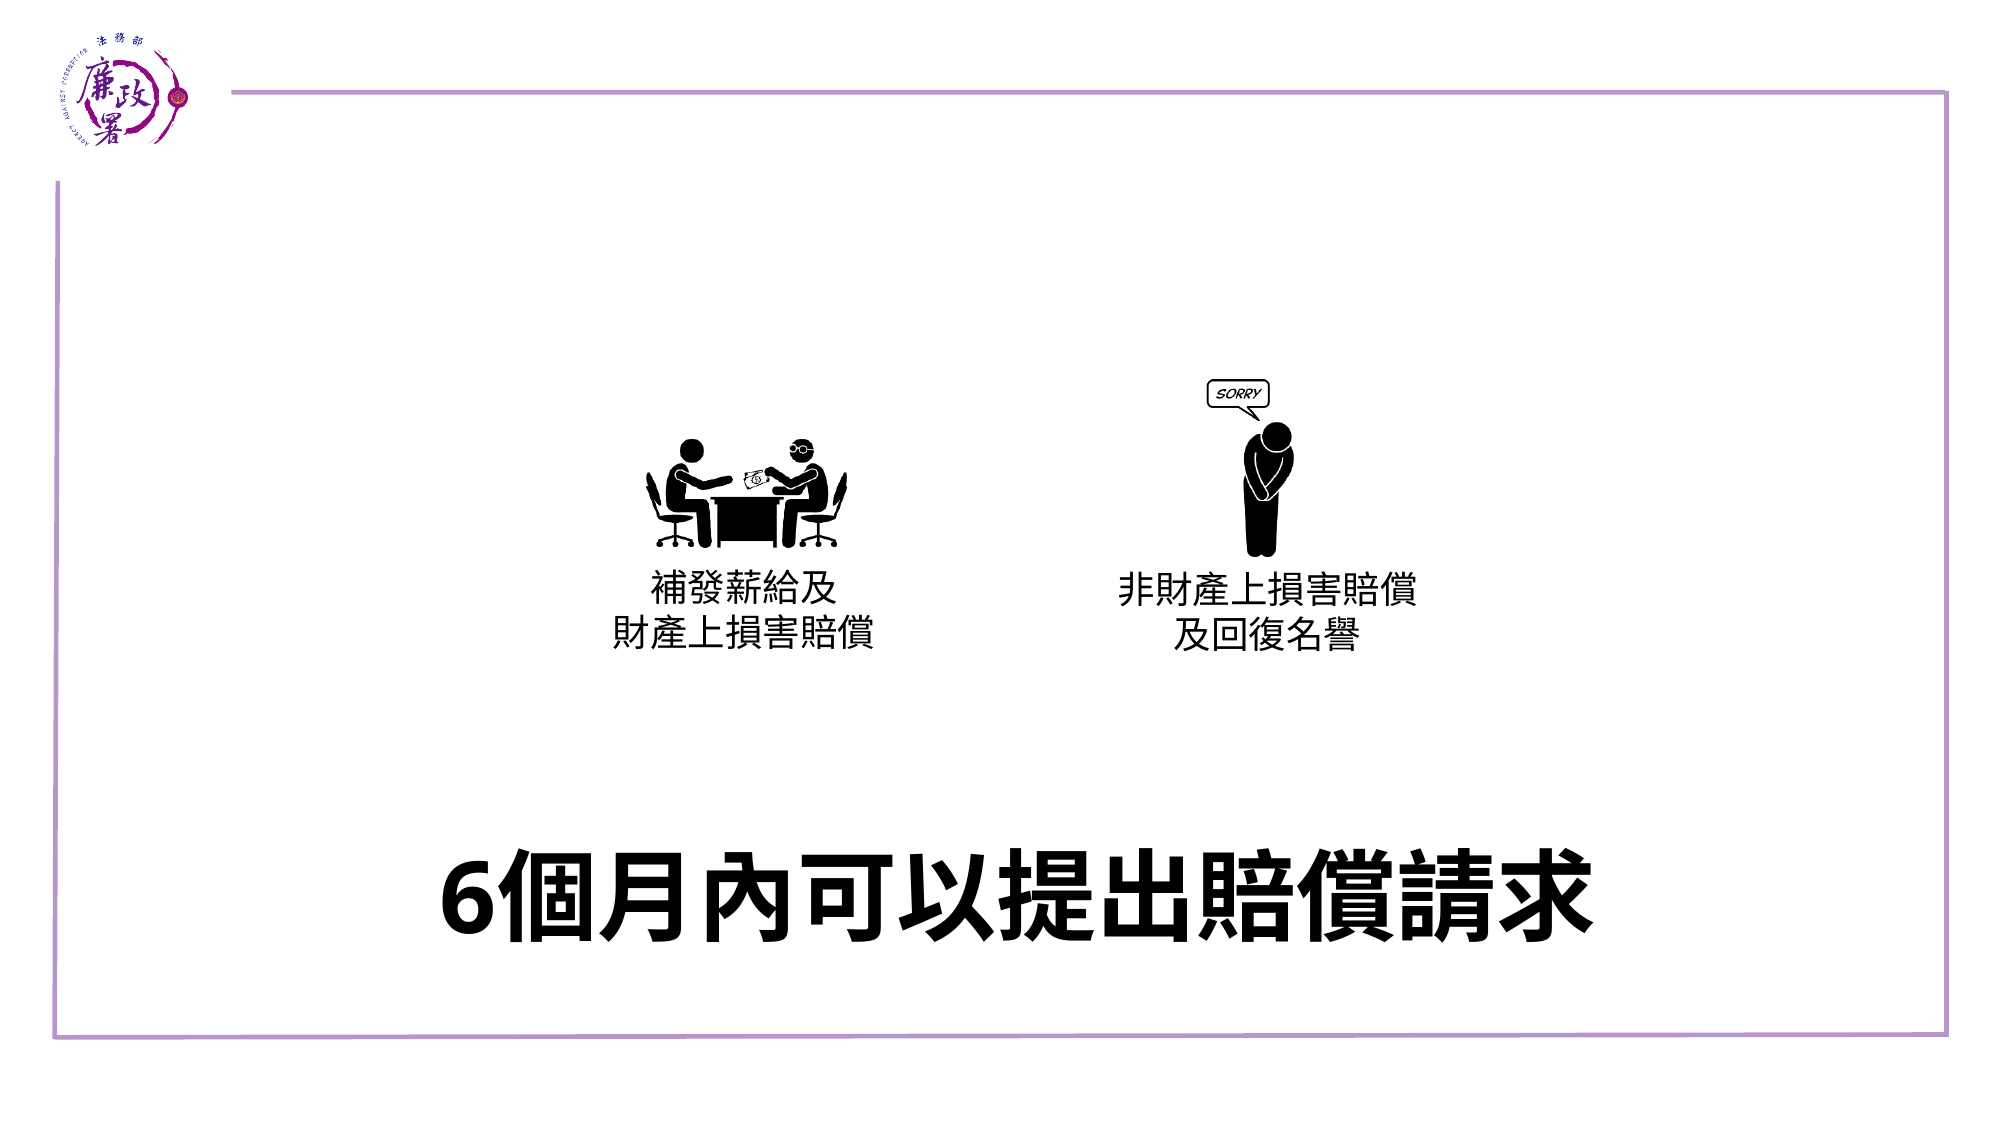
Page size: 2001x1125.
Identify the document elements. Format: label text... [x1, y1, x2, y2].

picture [60, 32, 188, 146]
text_box 非財產上損害賠償 及回復名譽 [1102, 558, 1433, 664]
text_box 6個月內可以提出賠償請求 [424, 825, 1612, 961]
picture [1161, 379, 1339, 557]
picture [646, 393, 847, 593]
text_box 補發薪給及 財產上損害賠償 [597, 556, 890, 662]
